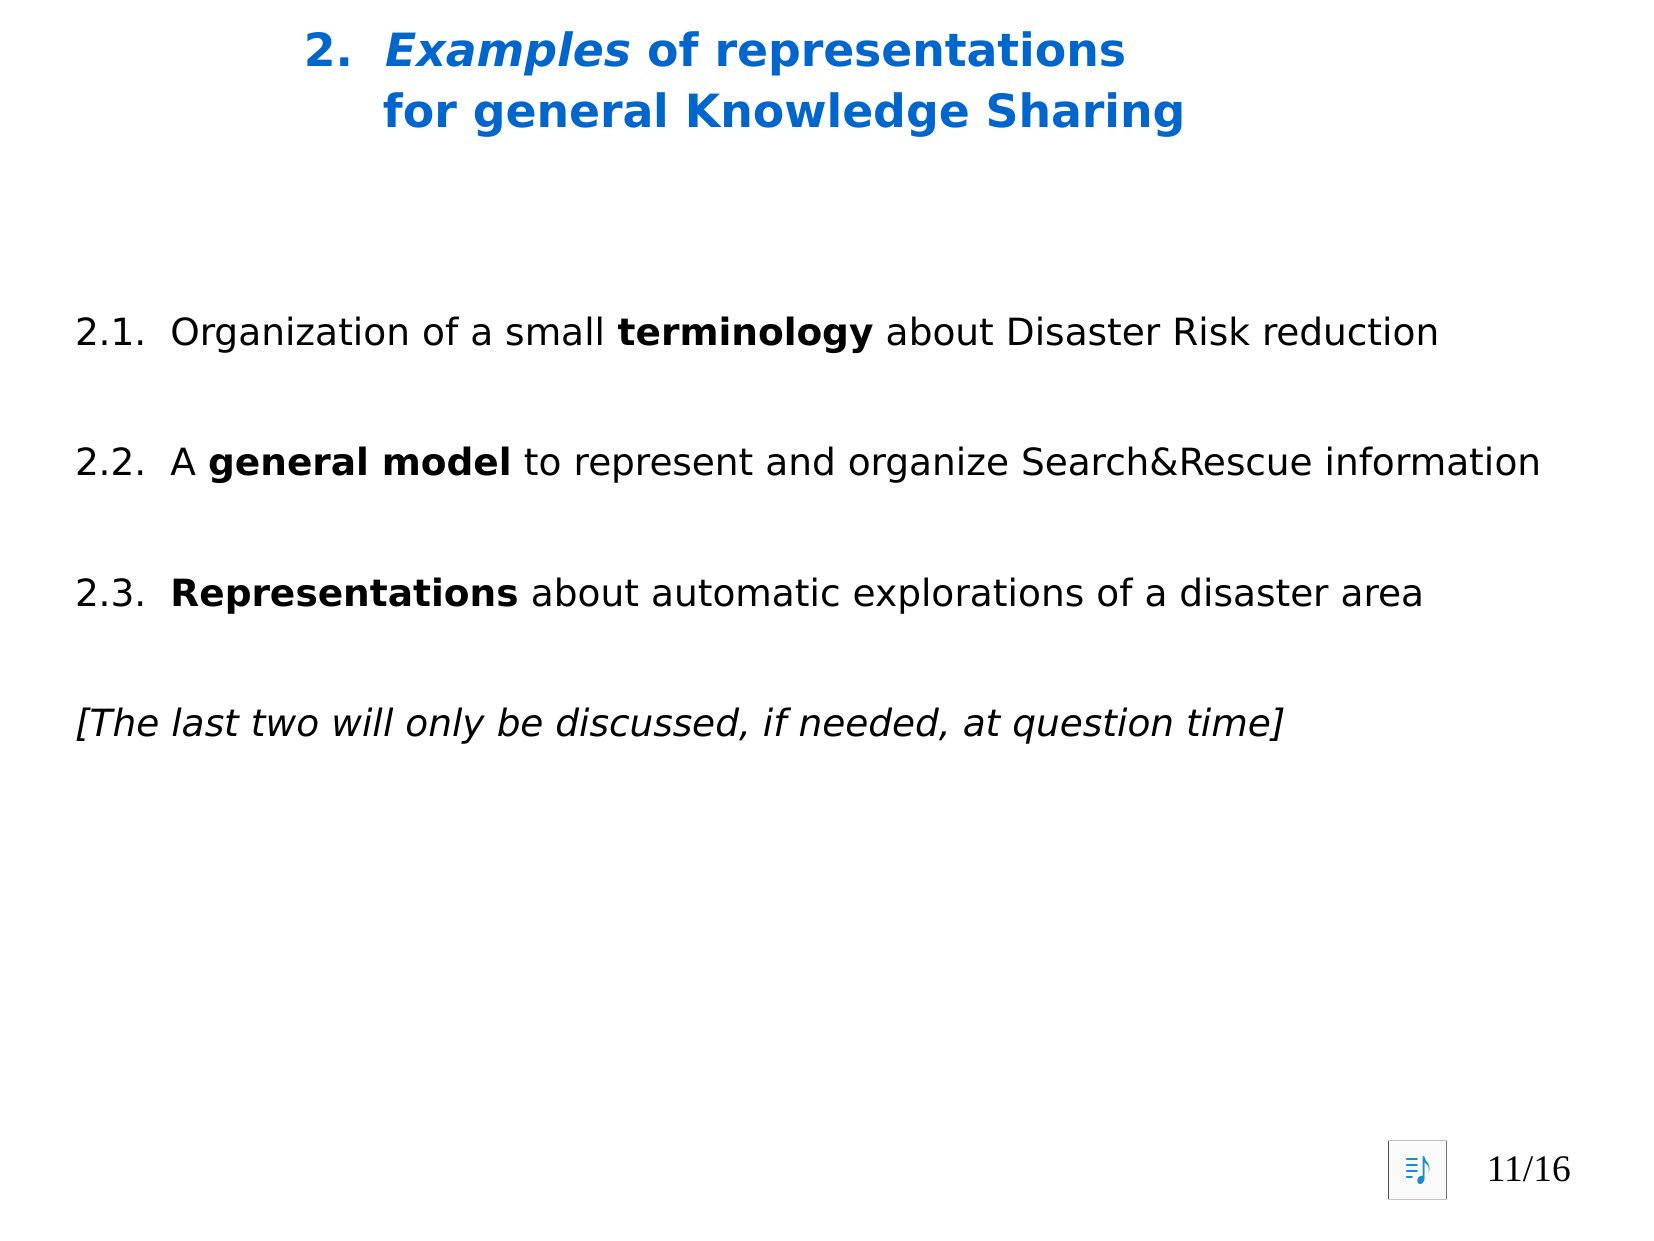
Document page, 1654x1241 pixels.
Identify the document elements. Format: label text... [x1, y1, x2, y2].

subtitle 2.1. Organization of a small terminology about Disaster Risk reduction 2.2. A general model to represent and organize Search&Rescue information 2.3. Representations about automatic explorations of a disaster area [The last two will only be discussed, if needed, at question time] [75, 171, 1576, 863]
text_box [1387, 1140, 1448, 1201]
title 2. Examples of representations for general Knowledge Sharing [0, 4, 1651, 151]
